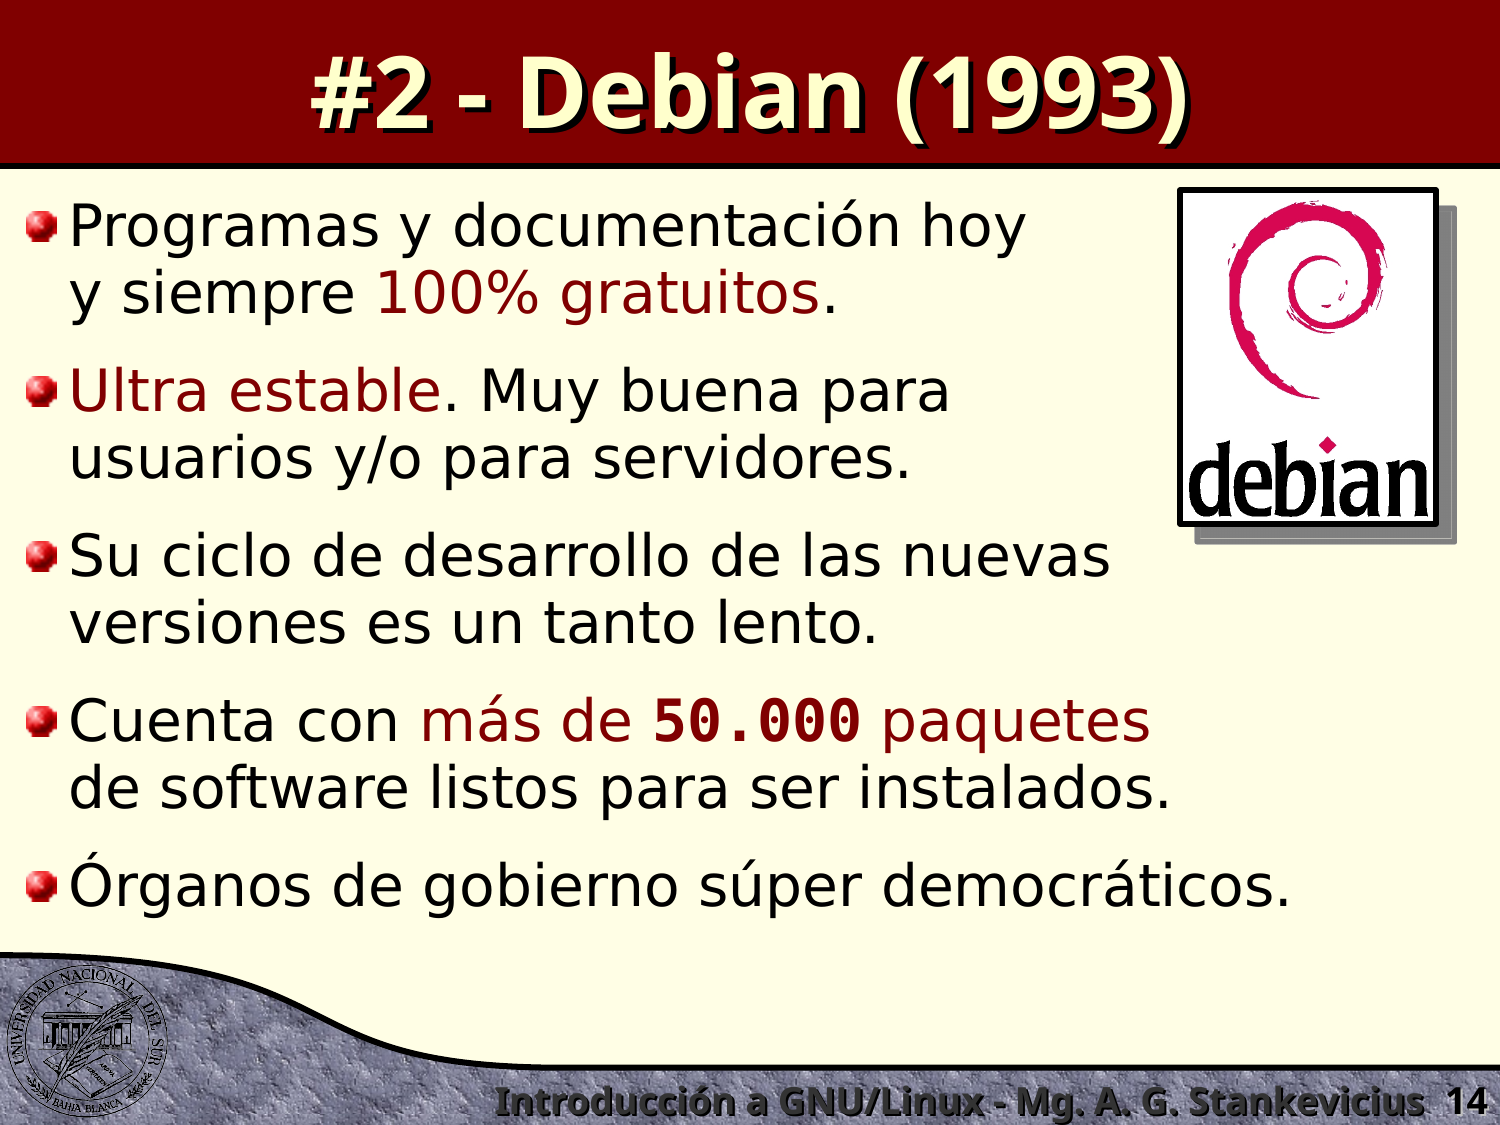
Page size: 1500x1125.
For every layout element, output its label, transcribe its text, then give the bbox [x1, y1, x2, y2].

picture [1059, 1100, 1065, 1110]
picture [0, 956, 1500, 1125]
picture [1182, 193, 1433, 521]
list Programas y documentación hoy y siempre 100% gratuitos. Ultra estable. Muy buena para usuarios y/o para servidores. Su ciclo de desarrollo de las nuevas versiones es un tanto lento. Cuenta con más de 50.000 paquetes de software listos para ser instalados. Órganos de gobierno súper democráticos. [11, 192, 1486, 935]
title #2 - Debian (1993) [15, 12, 1485, 153]
